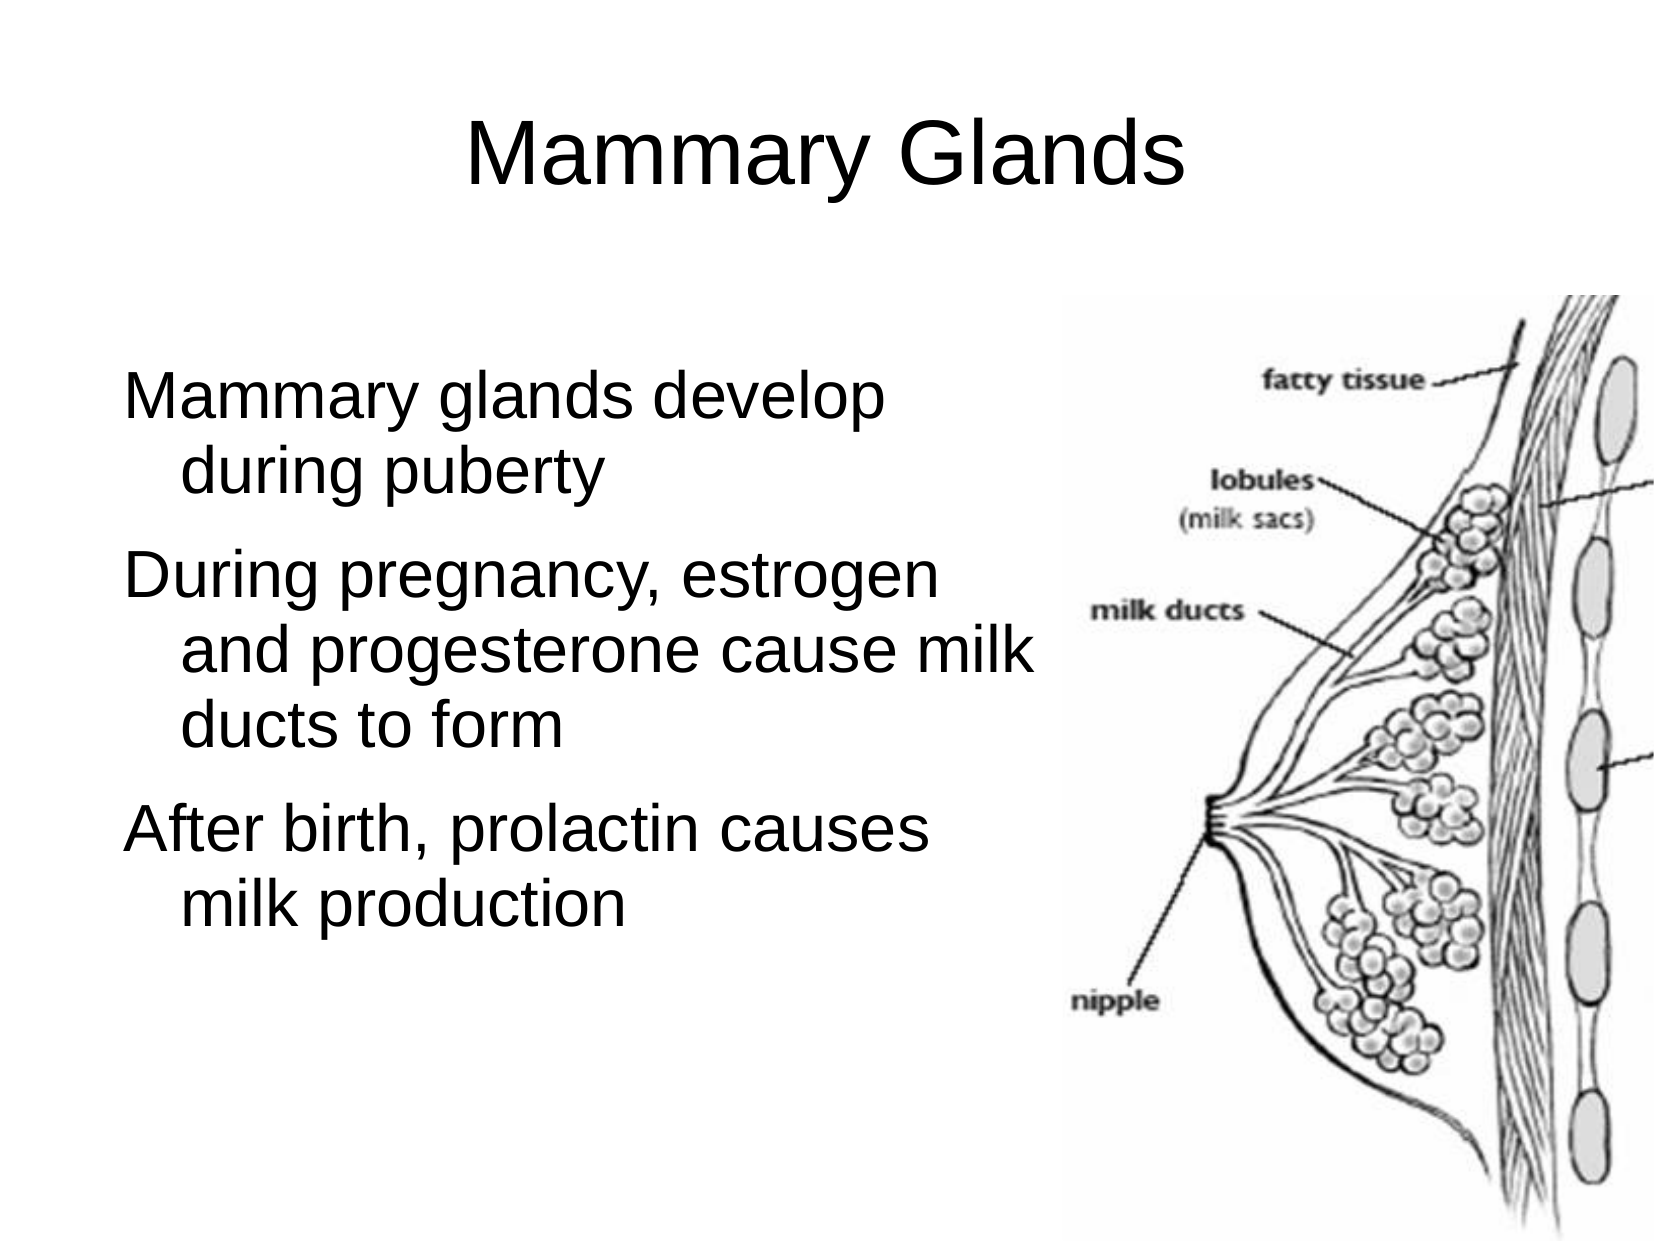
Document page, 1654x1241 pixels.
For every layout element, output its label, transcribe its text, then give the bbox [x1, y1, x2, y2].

picture [1062, 295, 1654, 1241]
list Mammary glands develop during puberty During pregnancy, estrogen and progesterone cause milk ducts to form After birth, prolactin causes milk production [124, 358, 1062, 1088]
title Mammary Glands [82, 49, 1571, 257]
